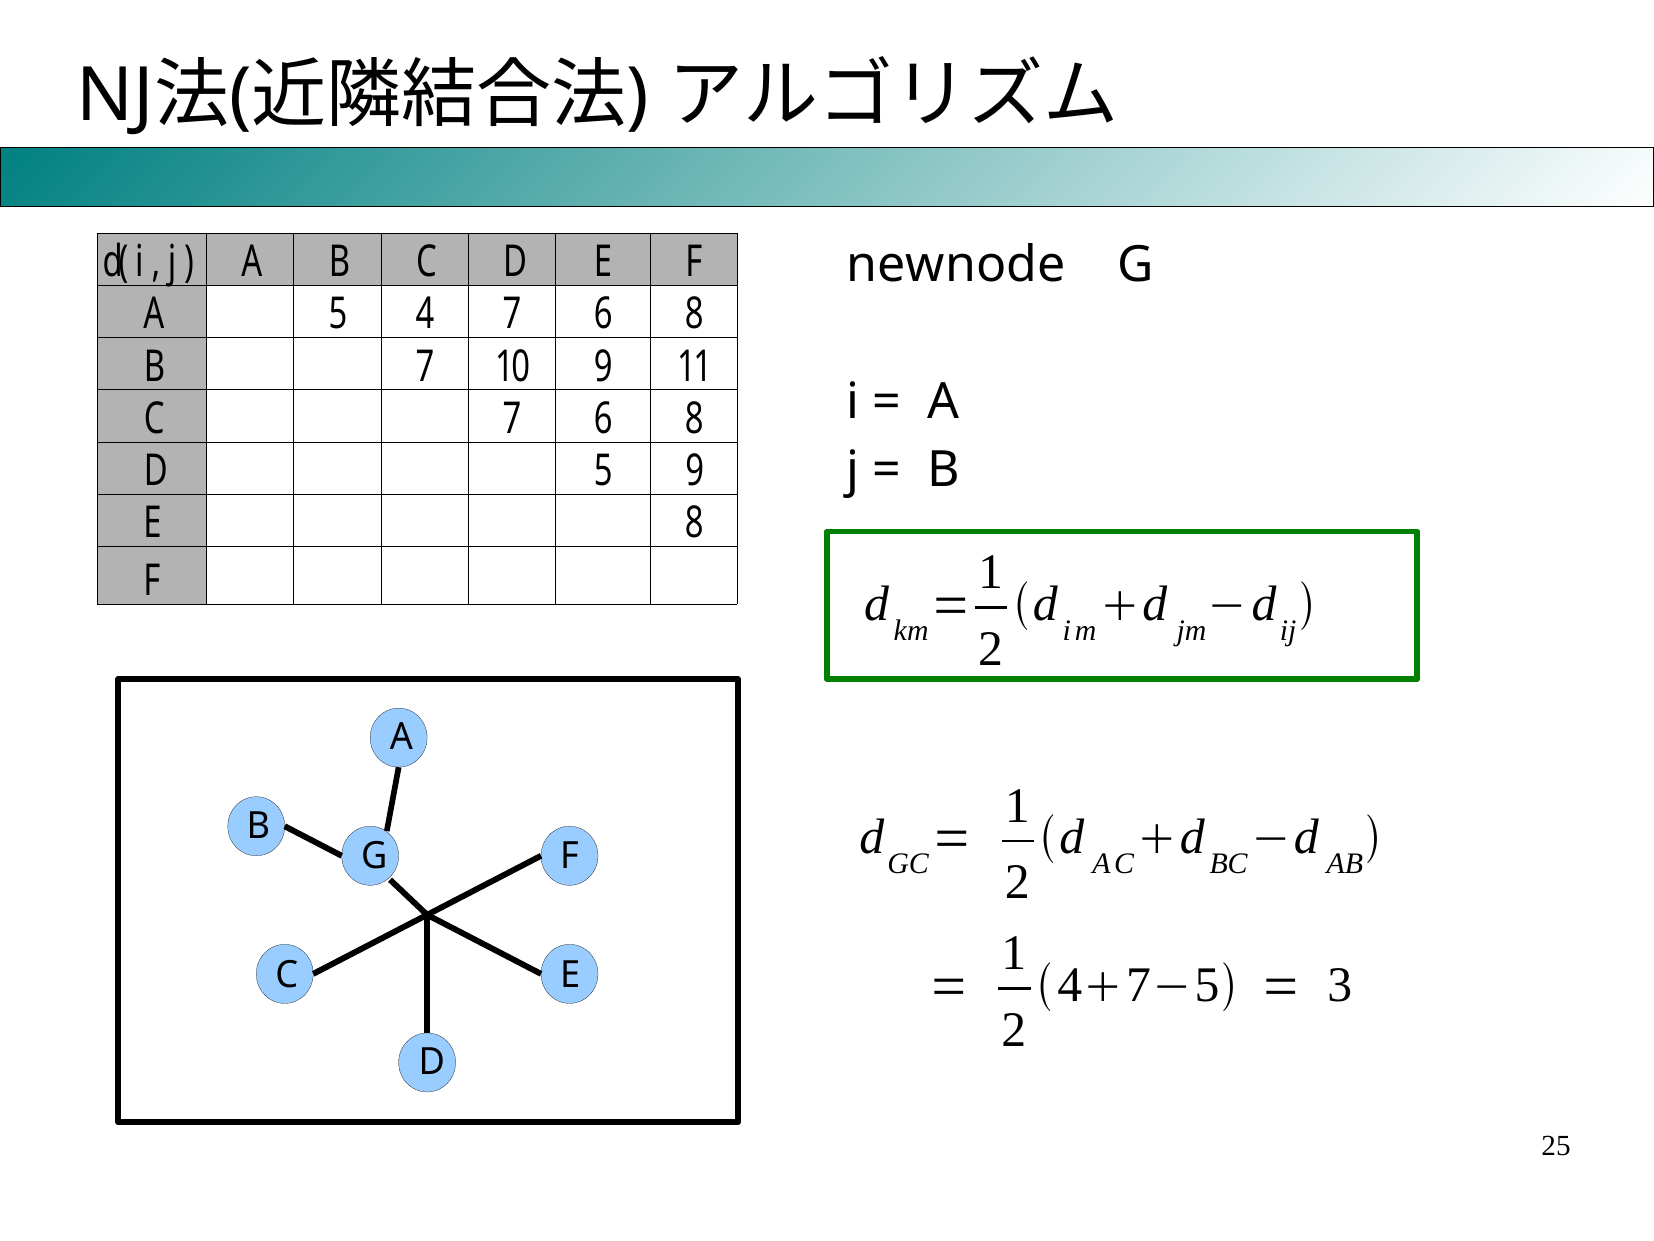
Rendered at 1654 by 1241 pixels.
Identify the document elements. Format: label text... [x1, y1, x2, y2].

chart [171, 682, 735, 1119]
text_box newnode G i = A j = B [846, 257, 1477, 473]
chart [95, 231, 739, 607]
chart [171, 534, 1388, 1241]
title NJ法(近隣結合法) アルゴリズム [76, 29, 1565, 148]
